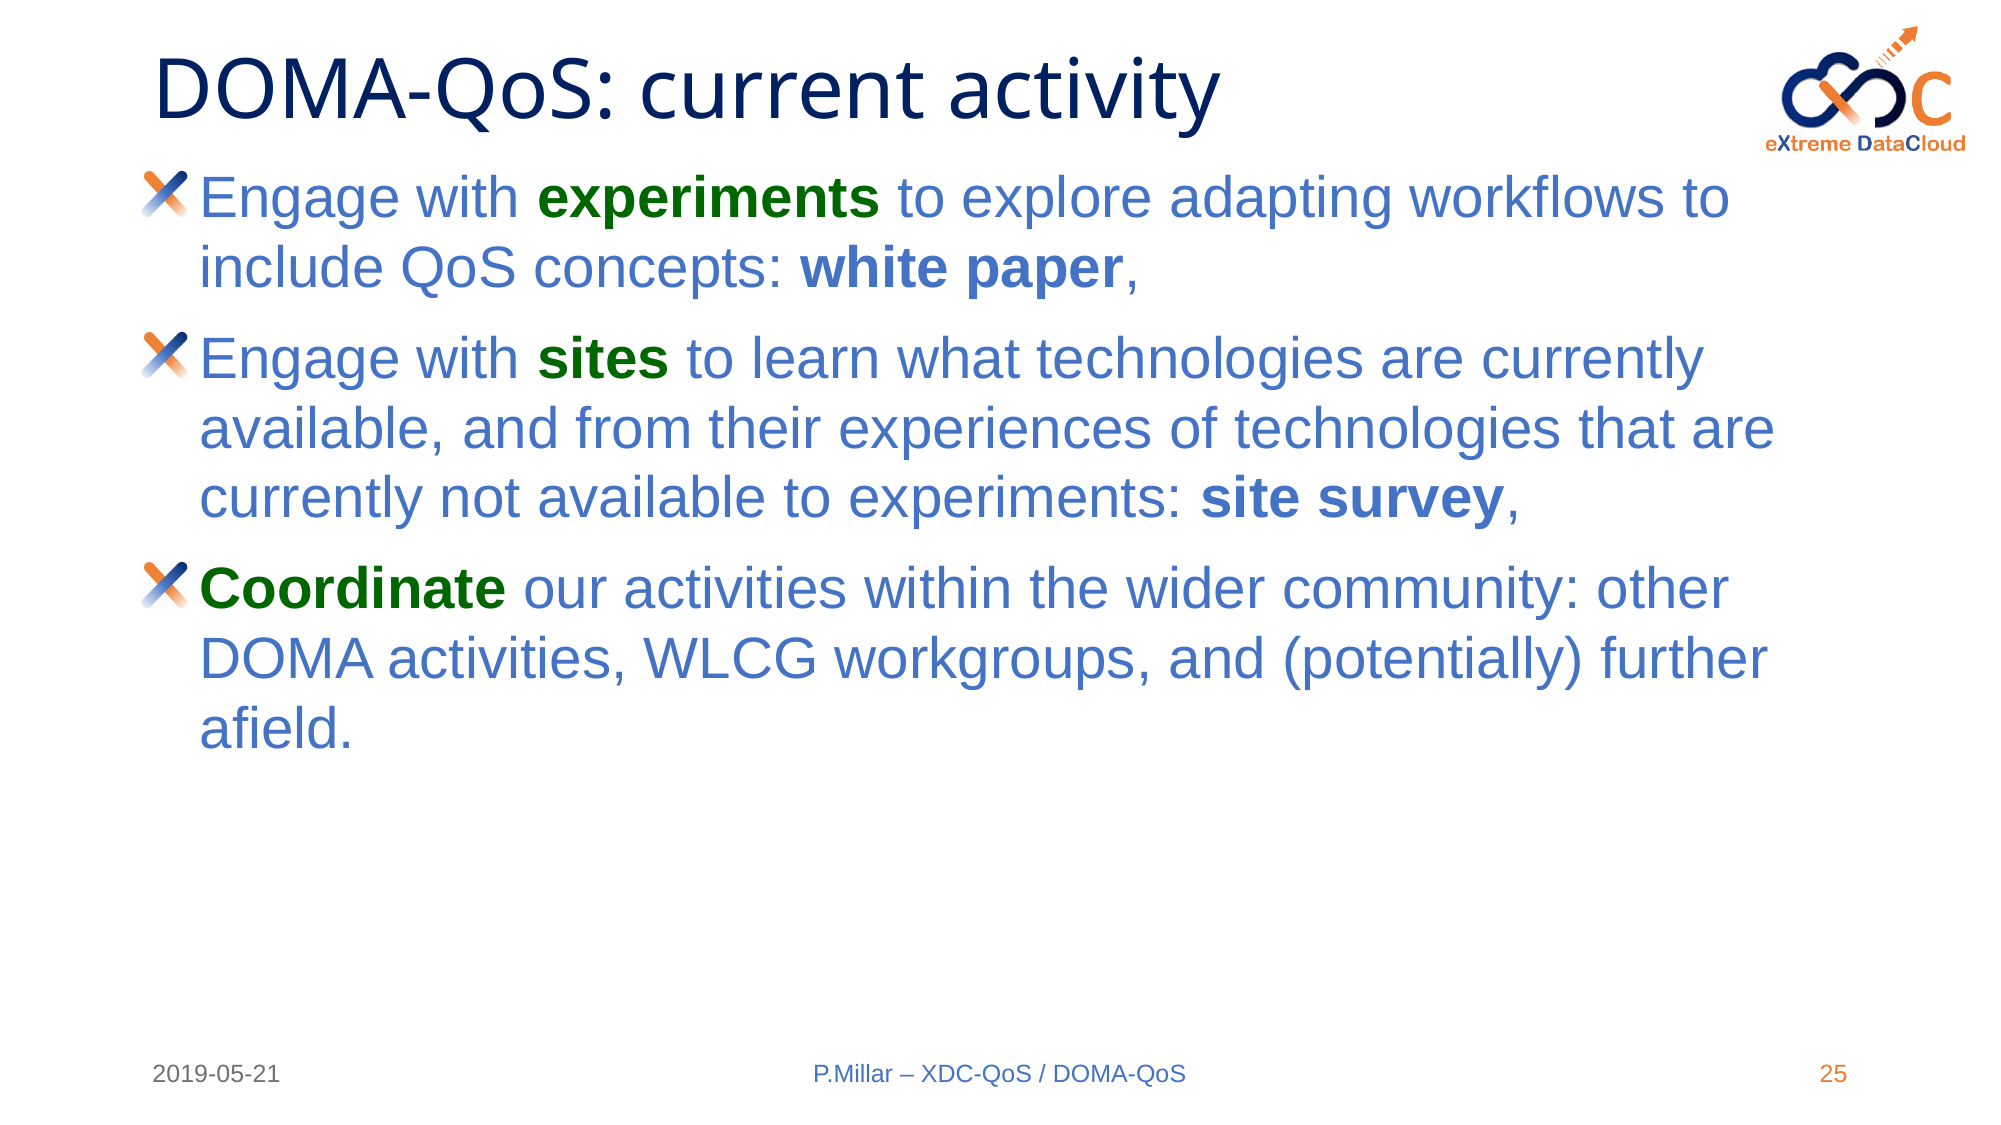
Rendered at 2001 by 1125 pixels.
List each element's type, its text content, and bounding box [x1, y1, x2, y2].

picture [1777, 18, 1985, 170]
title DOMA-QoS: current activity [137, 18, 1777, 151]
footer P.Millar – XDC-QoS / DOMA-QoS [662, 1042, 1338, 1103]
slide_number <number> [1412, 1042, 1863, 1103]
slide_number 2019-05-21 [137, 1042, 588, 1103]
list Engage with experiments to explore adapting workflows to include QoS concepts: white paper, Engage with sites to learn what technologies are currently available, and from their experiences of technologies that are currently not available to experiments: site survey, Coordinate our activities within the wider community: other DOMA activities, WLCG workgroups, and (potentially) further afield. [126, 151, 1905, 1017]
